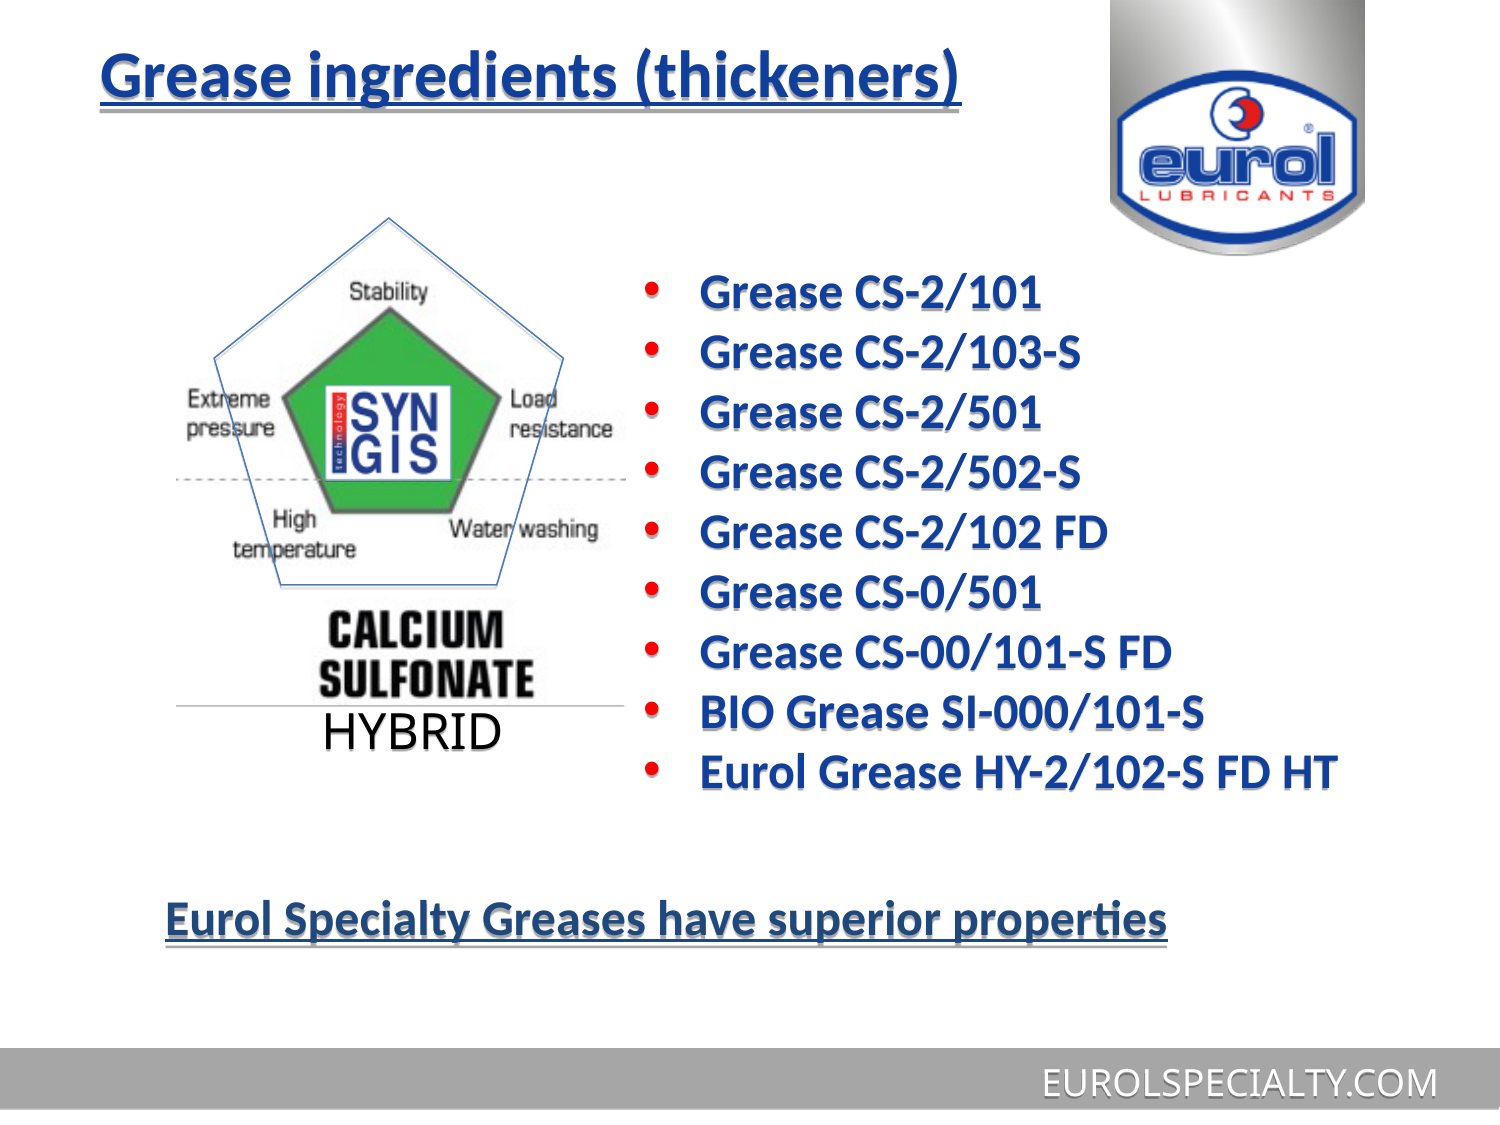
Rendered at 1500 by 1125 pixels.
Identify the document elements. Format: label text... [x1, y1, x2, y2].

text_box Grease CS-2/101 Grease CS-2/103-S Grease CS-2/501 Grease CS-2/502-S Grease CS-2/102 FD Grease CS-0/501 Grease CS-00/101-S FD BIO Grease SI-000/101-S Eurol Grease HY-2/102-S FD HT [628, 250, 1375, 812]
text_box HYBRID [306, 692, 496, 768]
picture [216, 267, 561, 584]
text_box Eurol Specialty Greases have superior properties [150, 878, 1194, 955]
picture [176, 267, 626, 705]
text_box Grease ingredients (thickeners) [100, 30, 1058, 141]
